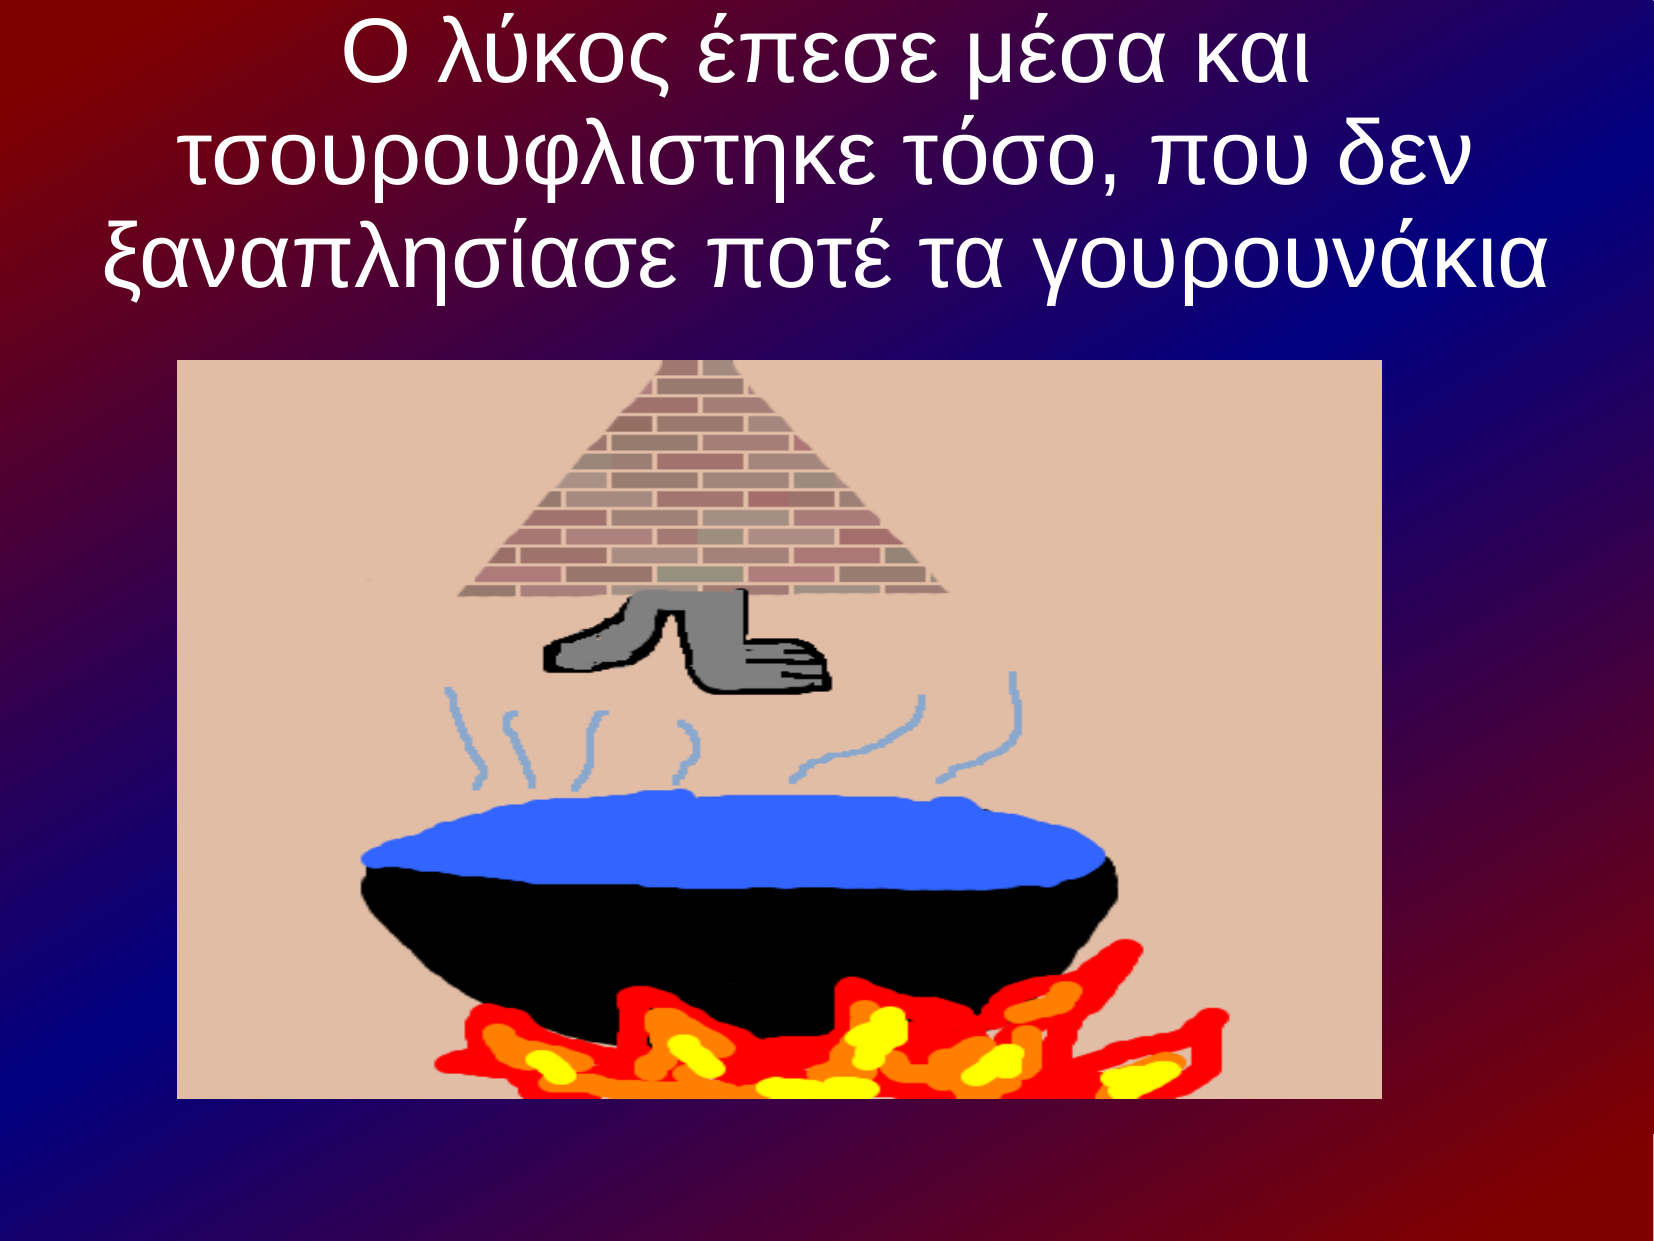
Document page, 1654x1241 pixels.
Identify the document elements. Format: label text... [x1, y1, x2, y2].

title Ο λύκος έπεσε μέσα και τσουρουφλιστηκε τόσο, που δεν ξαναπλησίασε ποτέ τα γουρουνάκια [82, 0, 1571, 307]
picture [177, 360, 1382, 1099]
